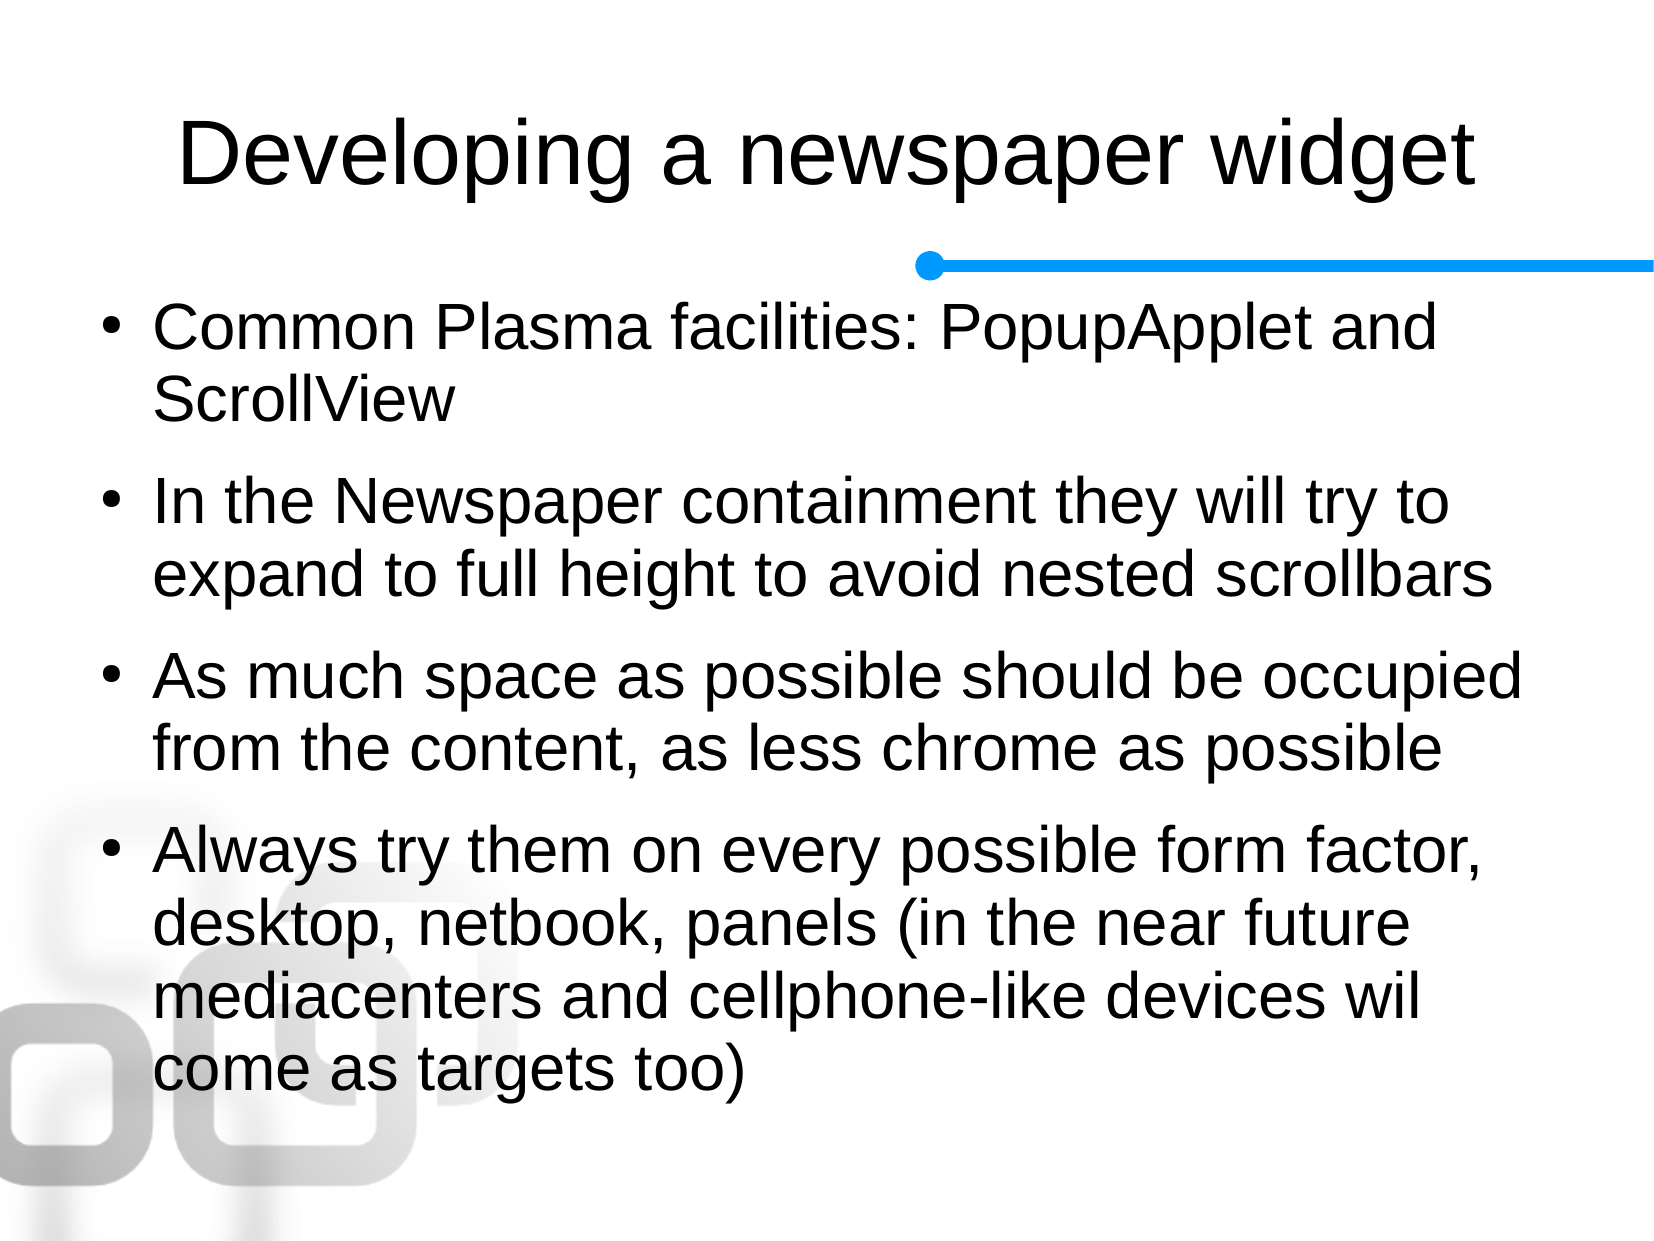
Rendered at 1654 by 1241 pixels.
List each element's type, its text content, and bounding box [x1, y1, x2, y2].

picture [0, 713, 709, 1241]
title Developing a newspaper widget [82, 56, 1571, 250]
list Common Plasma facilities: PopupApplet and ScrollView In the Newspaper containment they will try to expand to full height to avoid nested scrollbars As much space as possible should be occupied from the content, as less chrome as possible Always try them on every possible form factor, desktop, netbook, panels (in the near future mediacenters and cellphone-like devices wil come as targets too) [82, 290, 1571, 1109]
